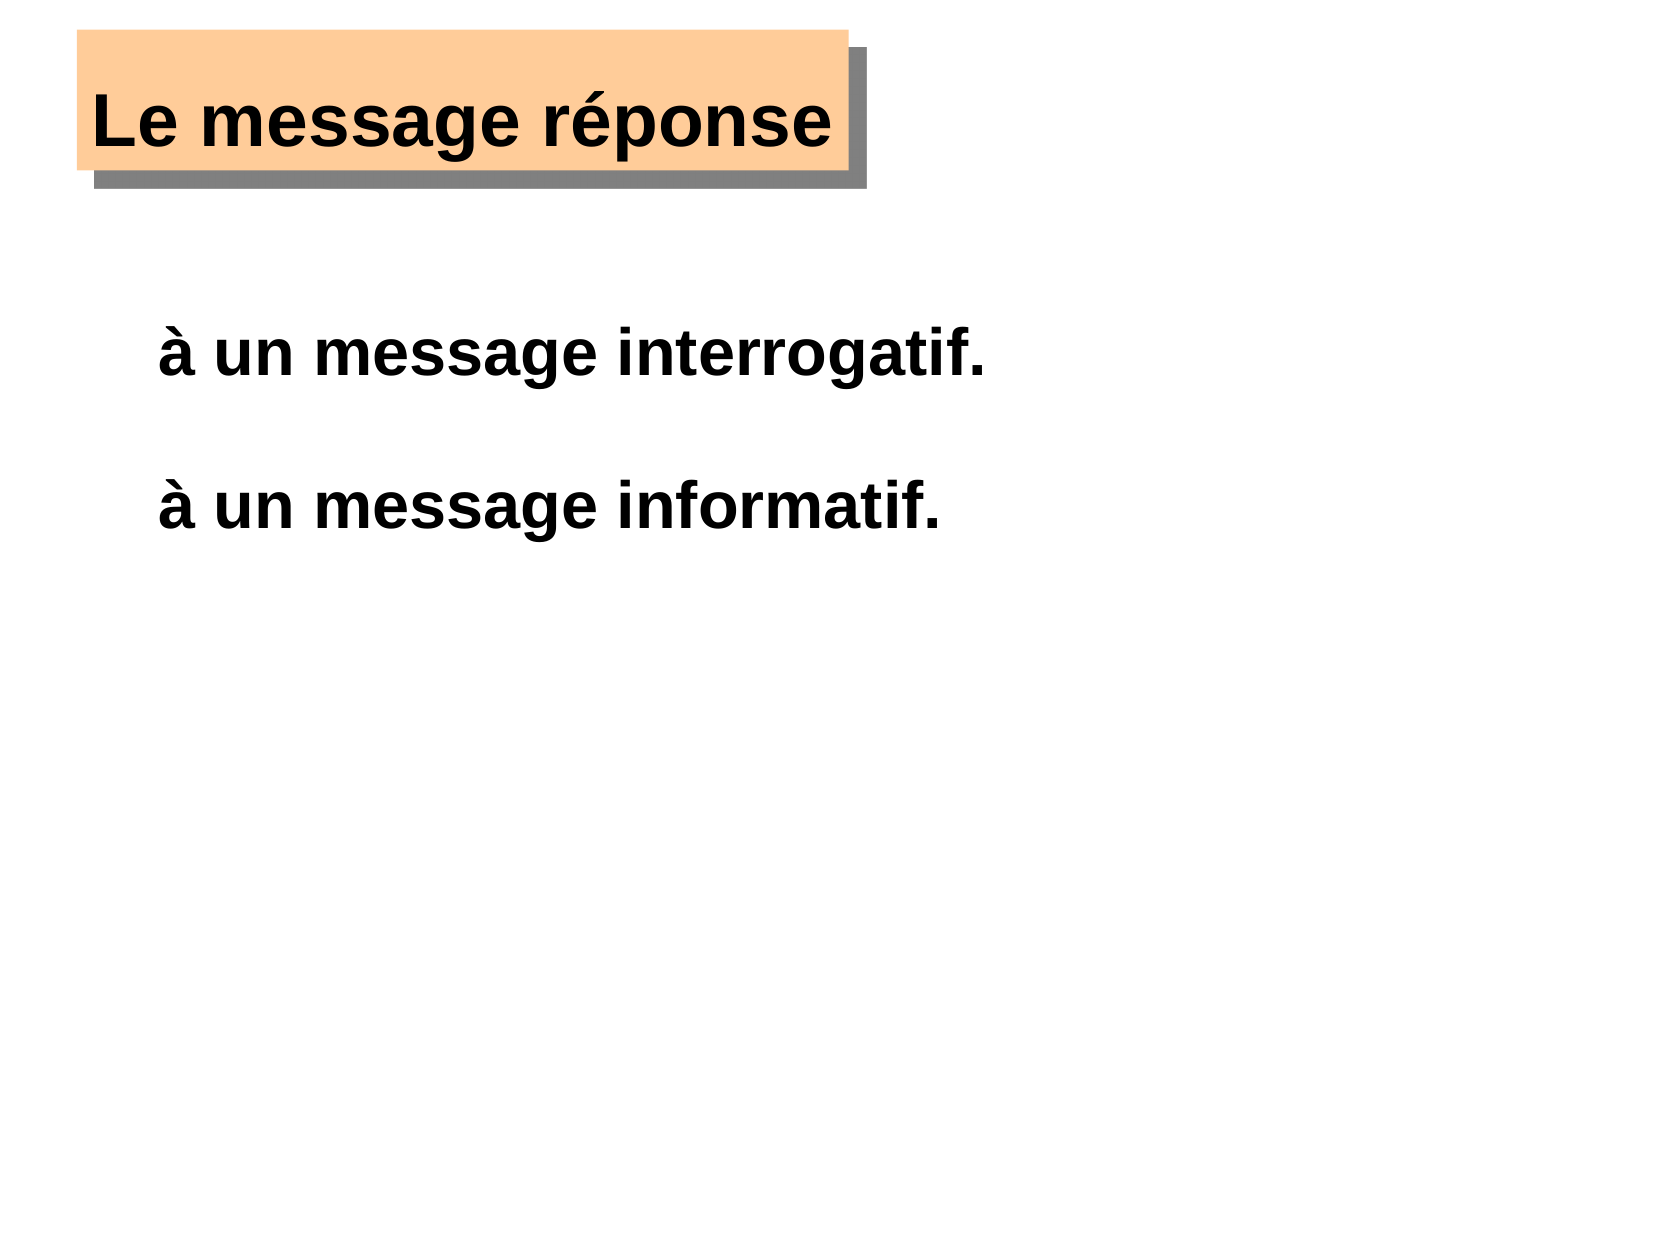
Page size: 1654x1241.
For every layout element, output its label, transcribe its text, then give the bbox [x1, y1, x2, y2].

text_box à un message informatif. [106, 460, 1625, 551]
text_box Le message réponse [76, 29, 849, 129]
text_box à un message interrogatif. [106, 307, 1625, 397]
